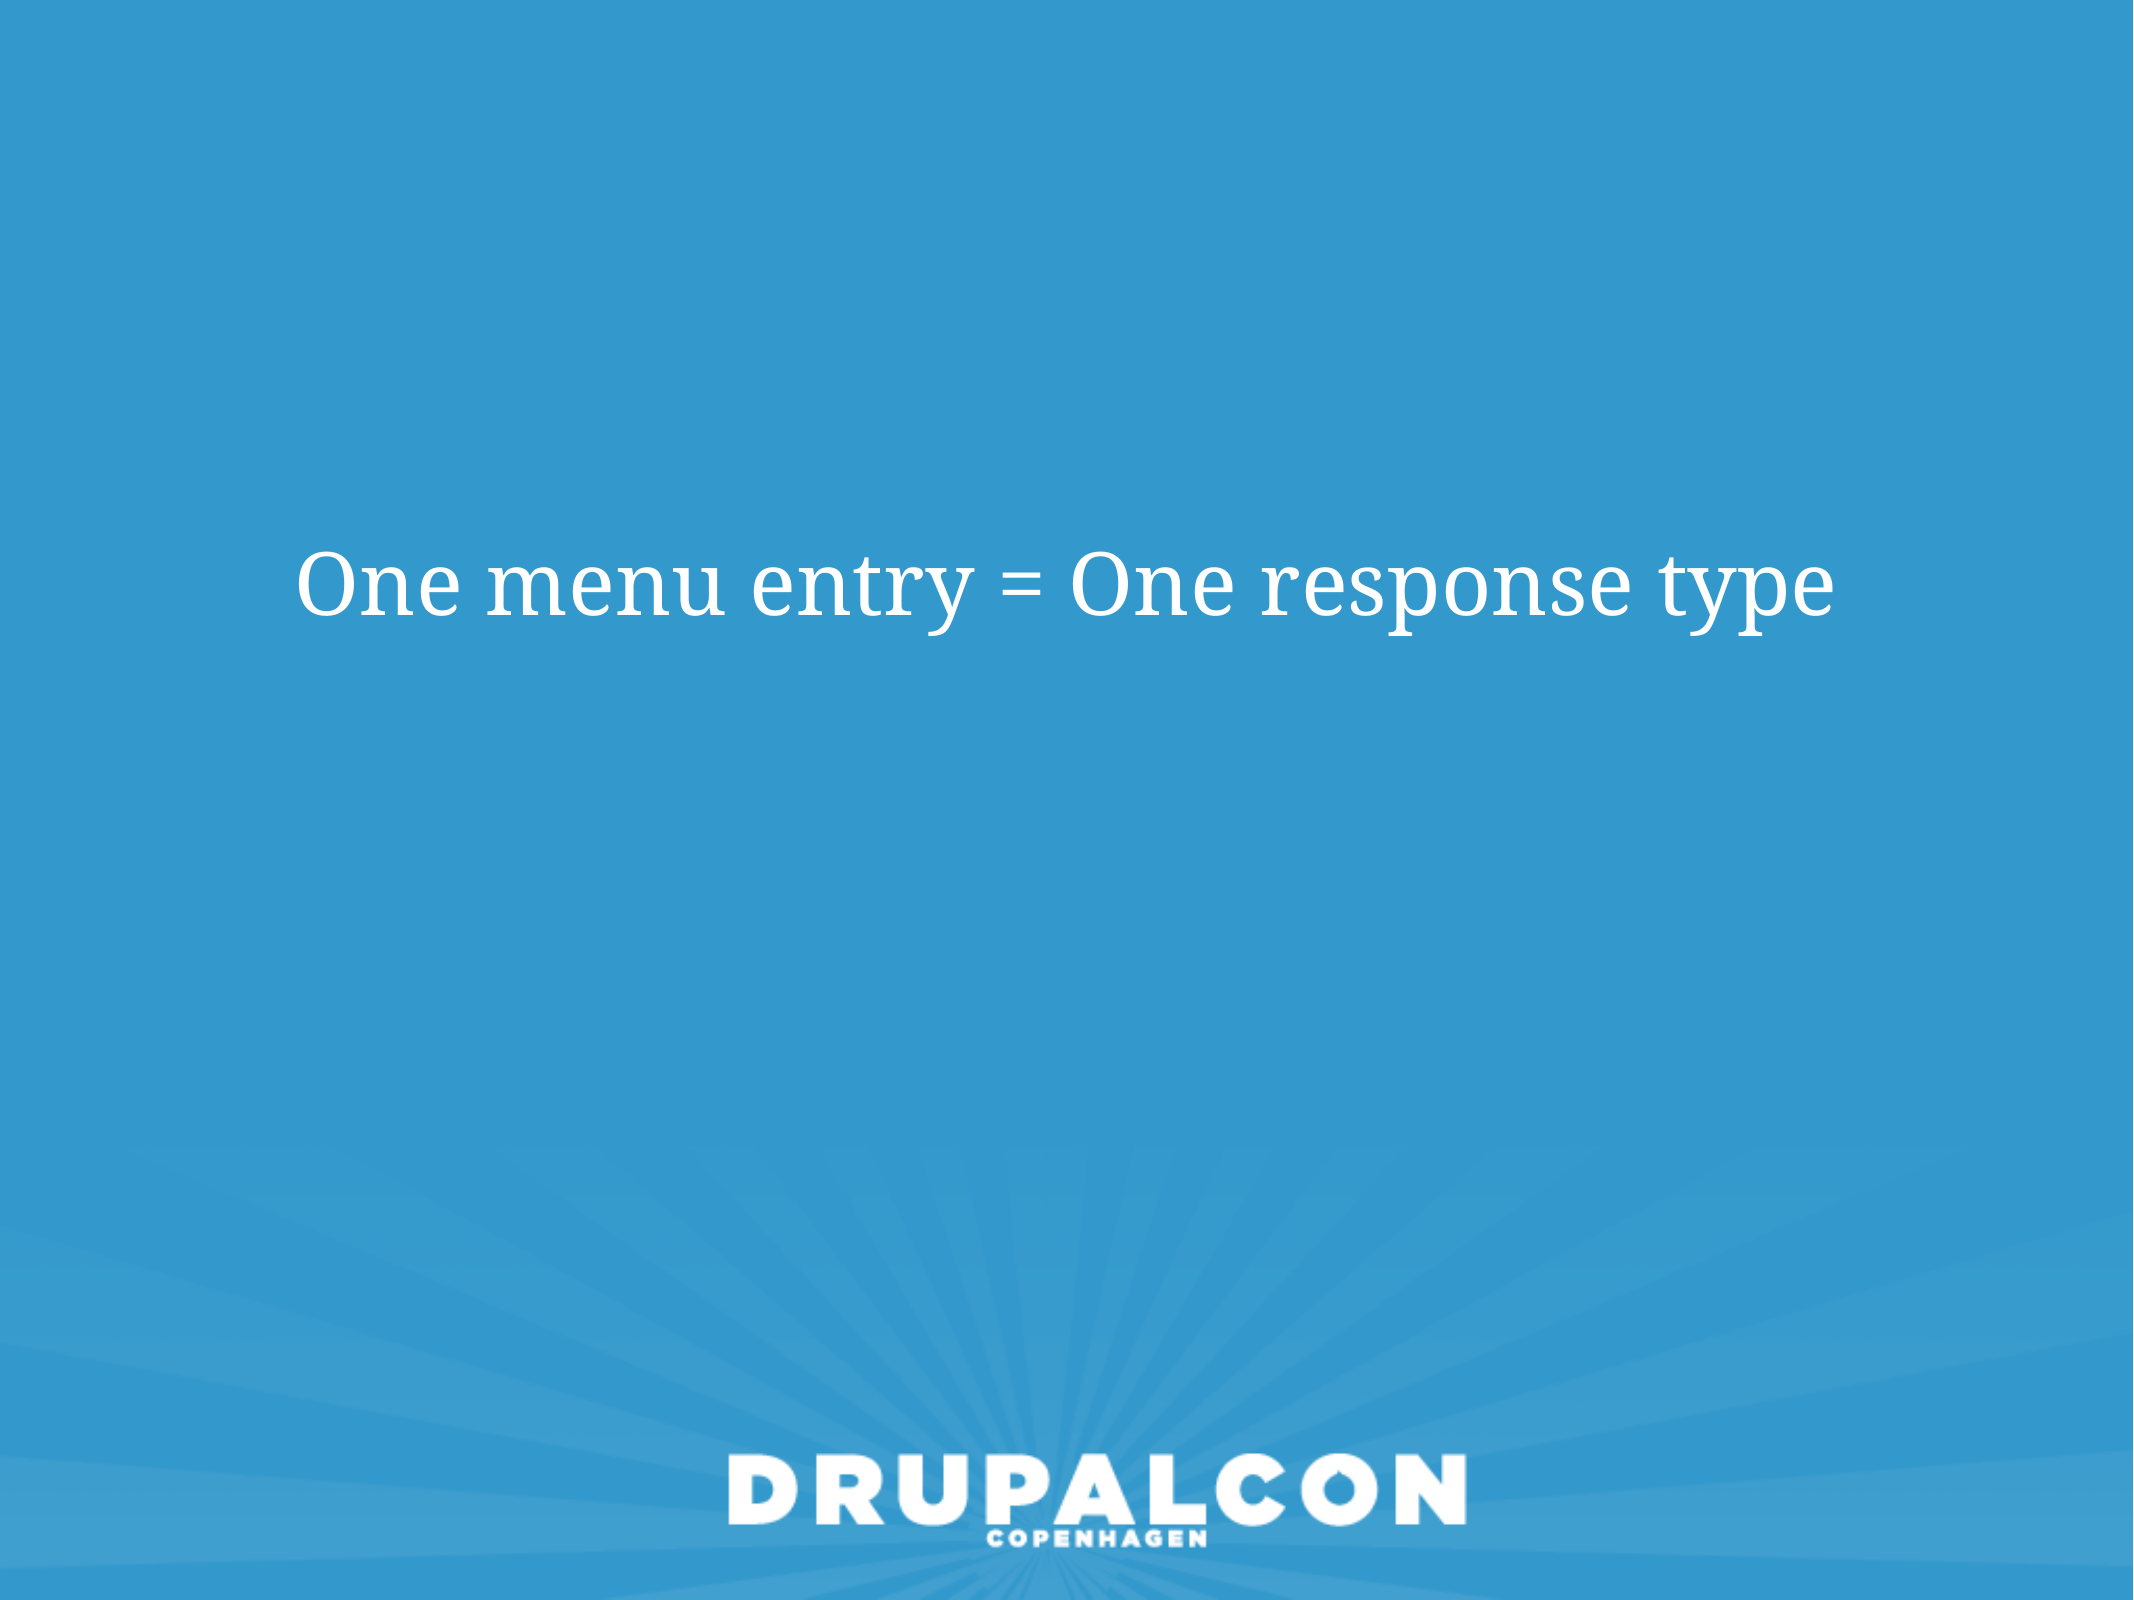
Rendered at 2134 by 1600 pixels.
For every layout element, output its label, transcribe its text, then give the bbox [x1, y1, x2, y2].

subtitle One menu entry = One response type [208, 30, 1925, 1130]
picture [0, 0, 2134, 1600]
